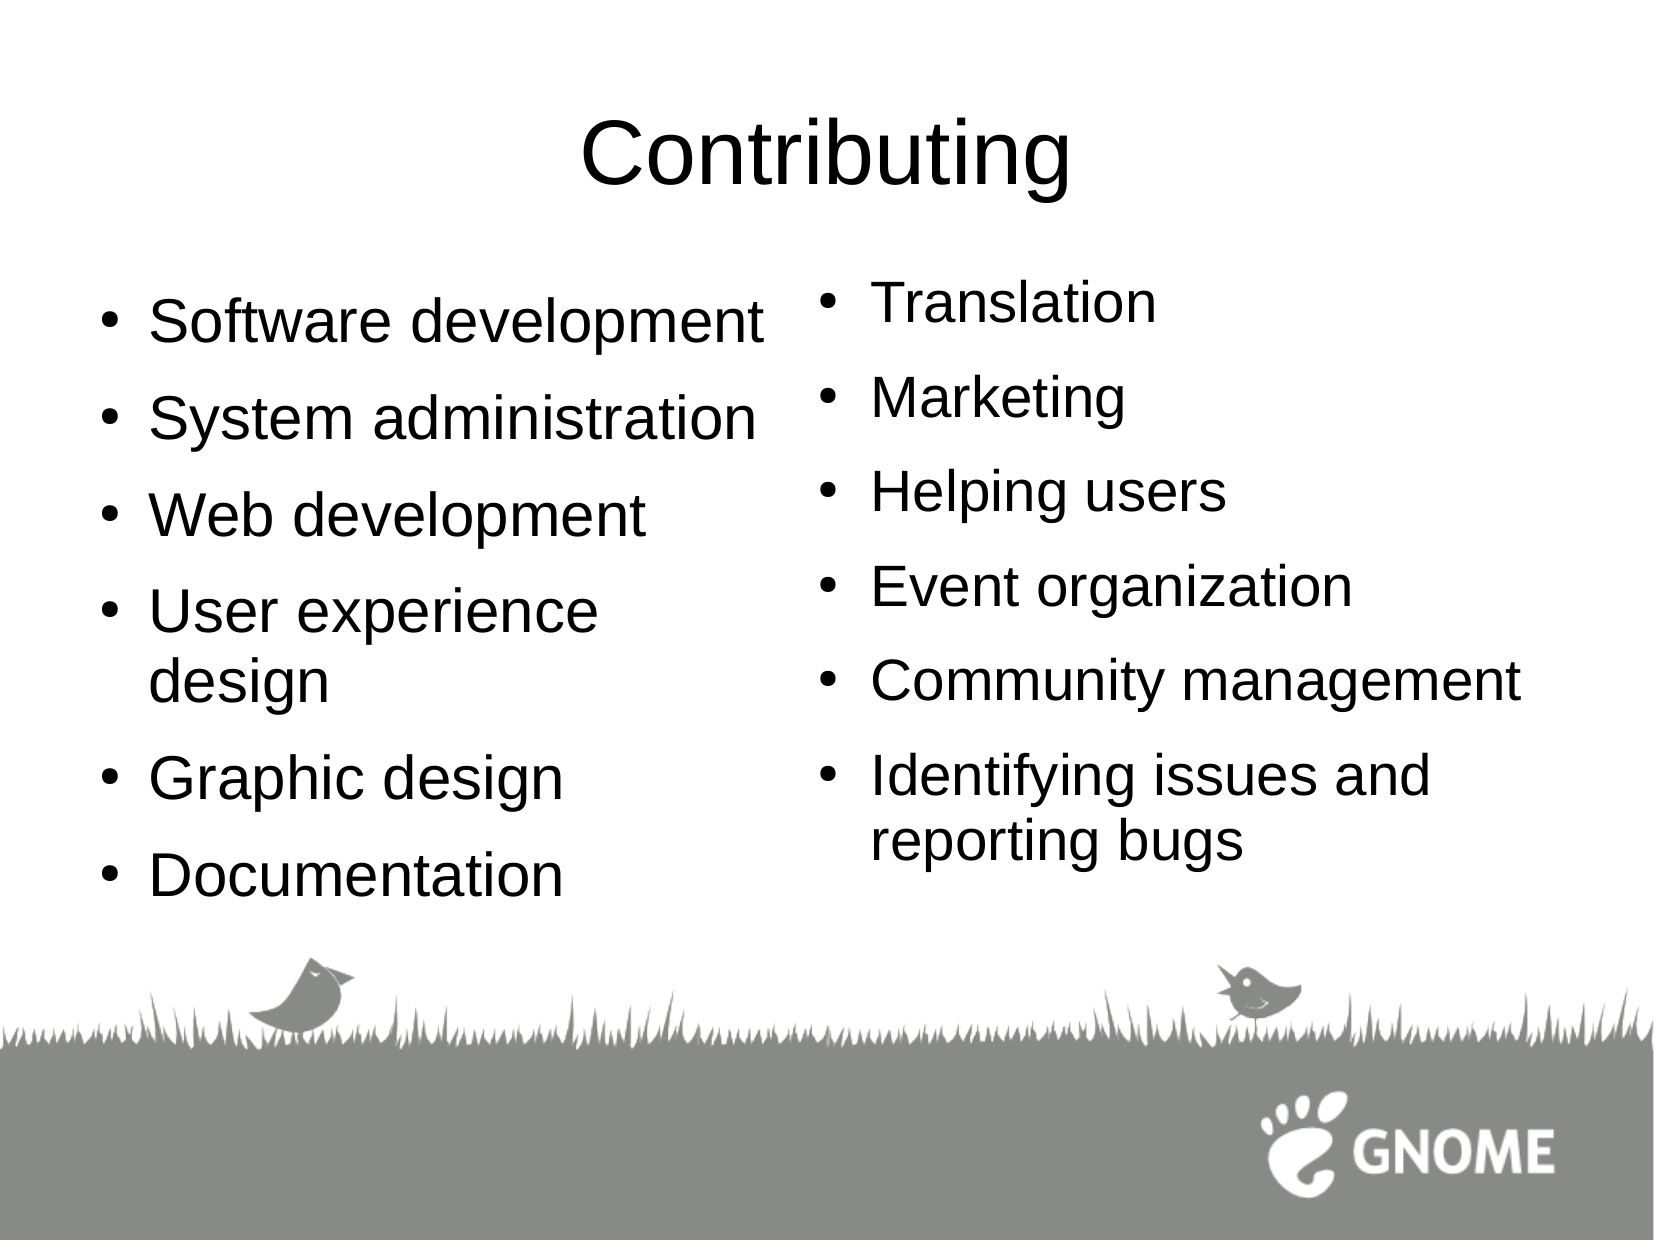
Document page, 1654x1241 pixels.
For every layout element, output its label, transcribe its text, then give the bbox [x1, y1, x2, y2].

list Software development System administration Web development User experience design Graphic design Documentation [82, 285, 796, 1006]
list Translation Marketing Helping users Event organization Community management Identifying issues and reporting bugs [799, 270, 1546, 990]
picture [0, 0, 1654, 1241]
